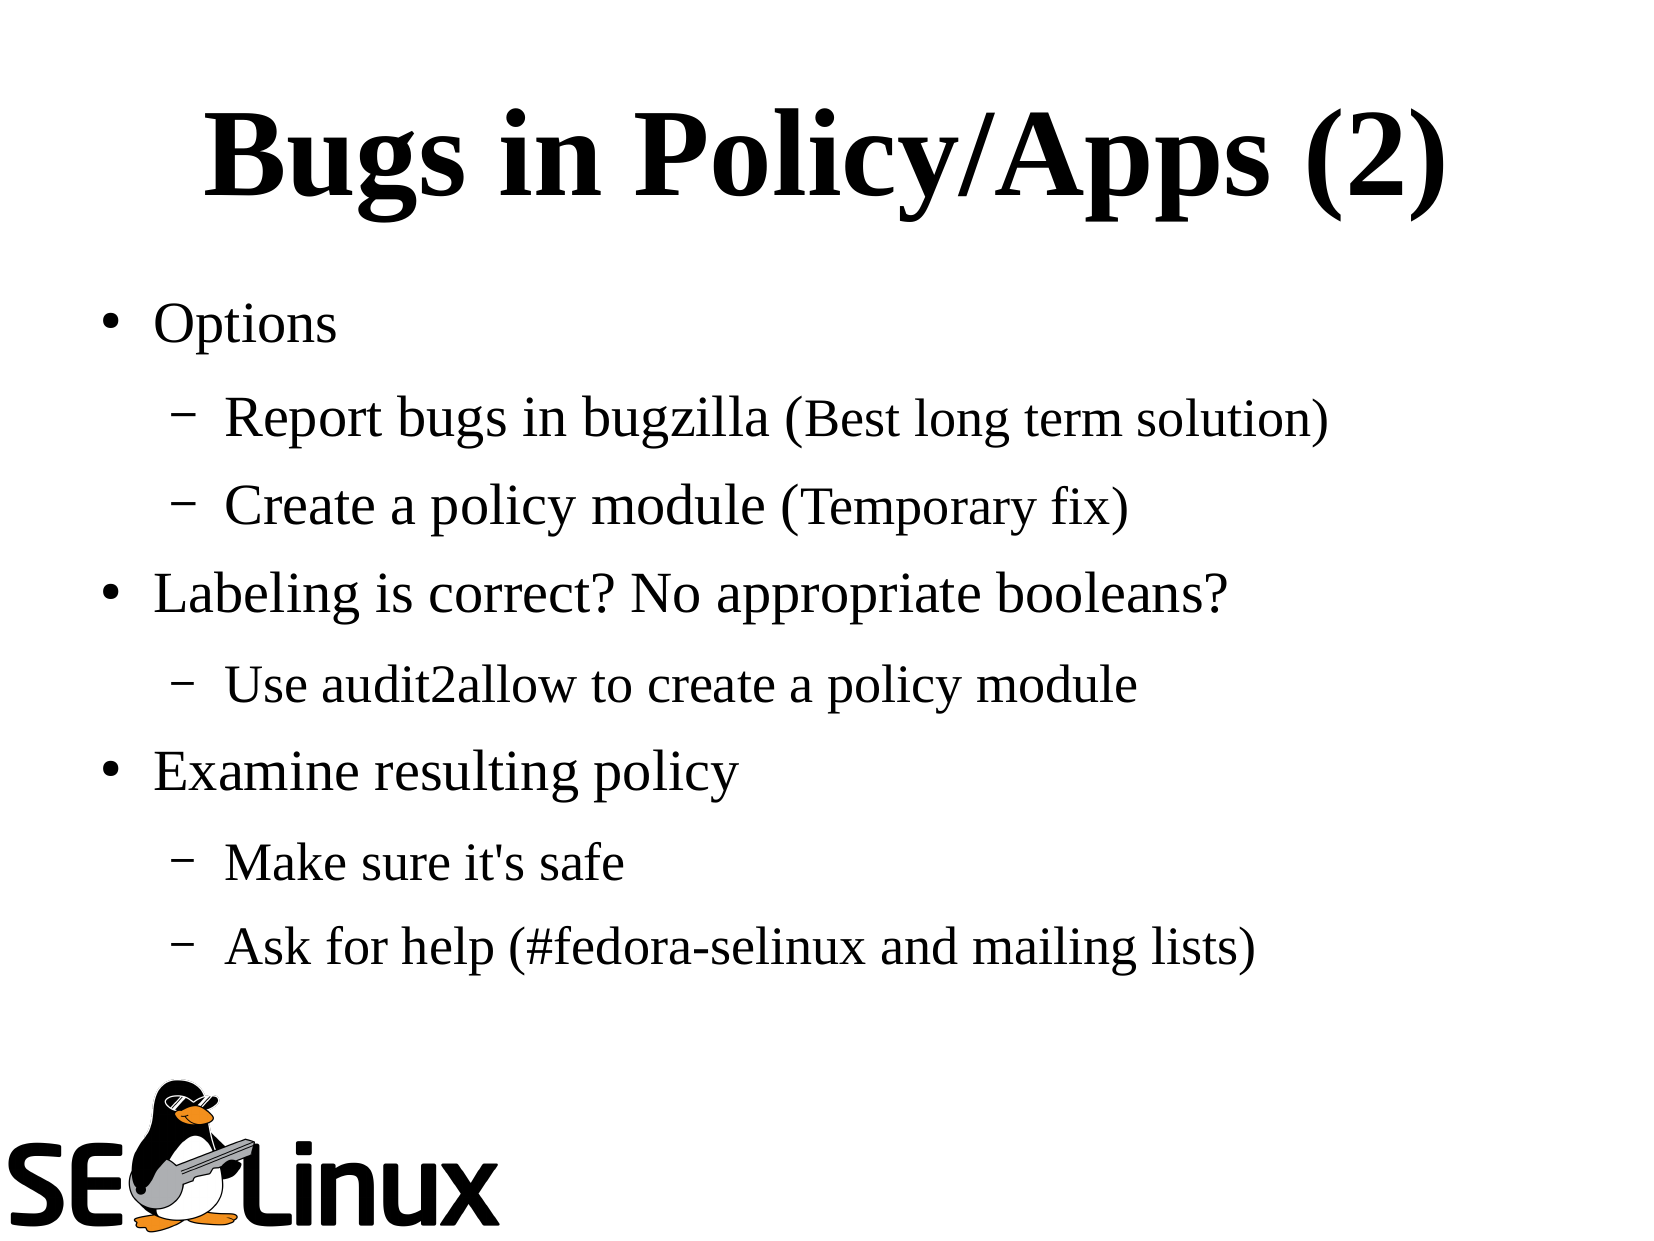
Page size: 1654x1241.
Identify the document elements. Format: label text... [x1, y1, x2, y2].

list Options Report bugs in bugzilla (Best long term solution) Create a policy module (Temporary fix) Labeling is correct? No appropriate booleans? Use audit2allow to create a policy module Examine resulting policy Make sure it's safe Ask for help (#fedora-selinux and mailing lists) [82, 290, 1571, 1010]
picture [0, 919, 526, 1241]
title Bugs in Policy/Apps (2) [82, 49, 1571, 257]
